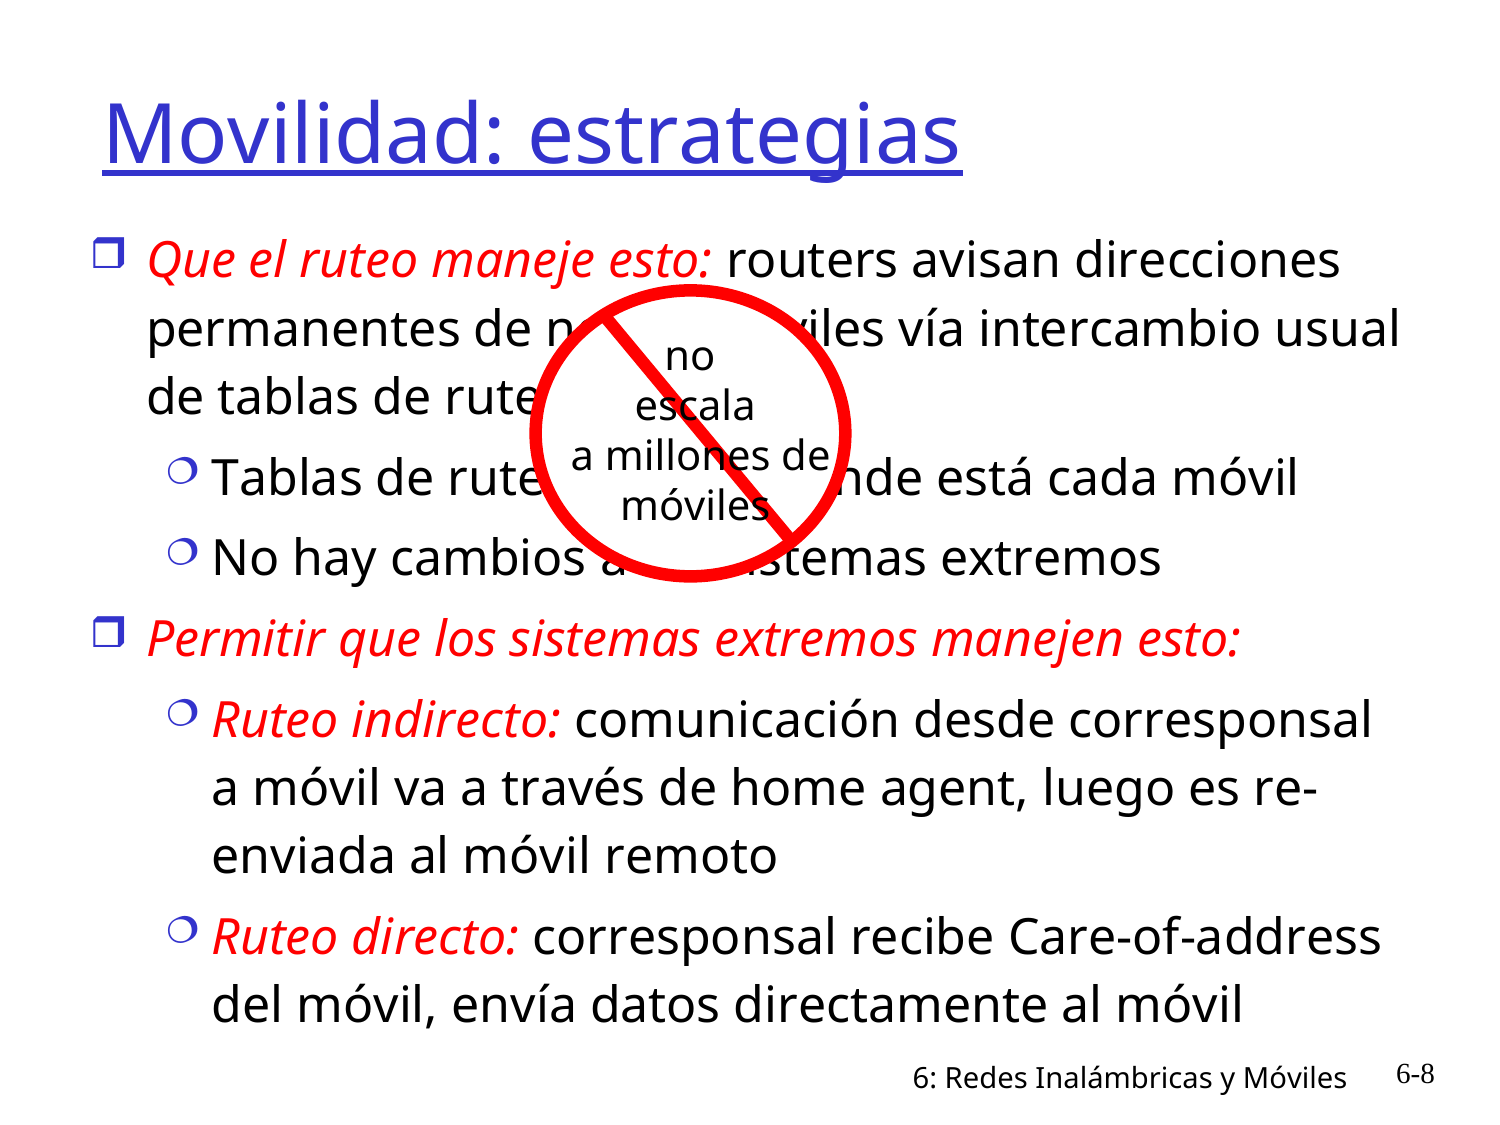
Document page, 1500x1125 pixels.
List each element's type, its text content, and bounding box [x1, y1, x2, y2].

text_box [594, 290, 787, 321]
text_box [583, 537, 786, 577]
text_box no escala a millones de móviles [508, 321, 882, 537]
list Que el ruteo maneje esto: routers avisan direcciones permanentes de nodos móviles vía intercambio usual de tablas de ruteo. Tablas de ruteo indican dónde está cada móvil No hay cambios a los sistemas extremos Permitir que los sistemas extremos manejen esto: Ruteo indirecto: comunicación desde corresponsal a móvil va a través de home agent, luego es re-enviada al móvil remoto Ruteo directo: corresponsal recibe Care-of-address del móvil, envía datos directamente al móvil [75, 216, 1426, 994]
title Movilidad: estrategias [87, 37, 1363, 225]
